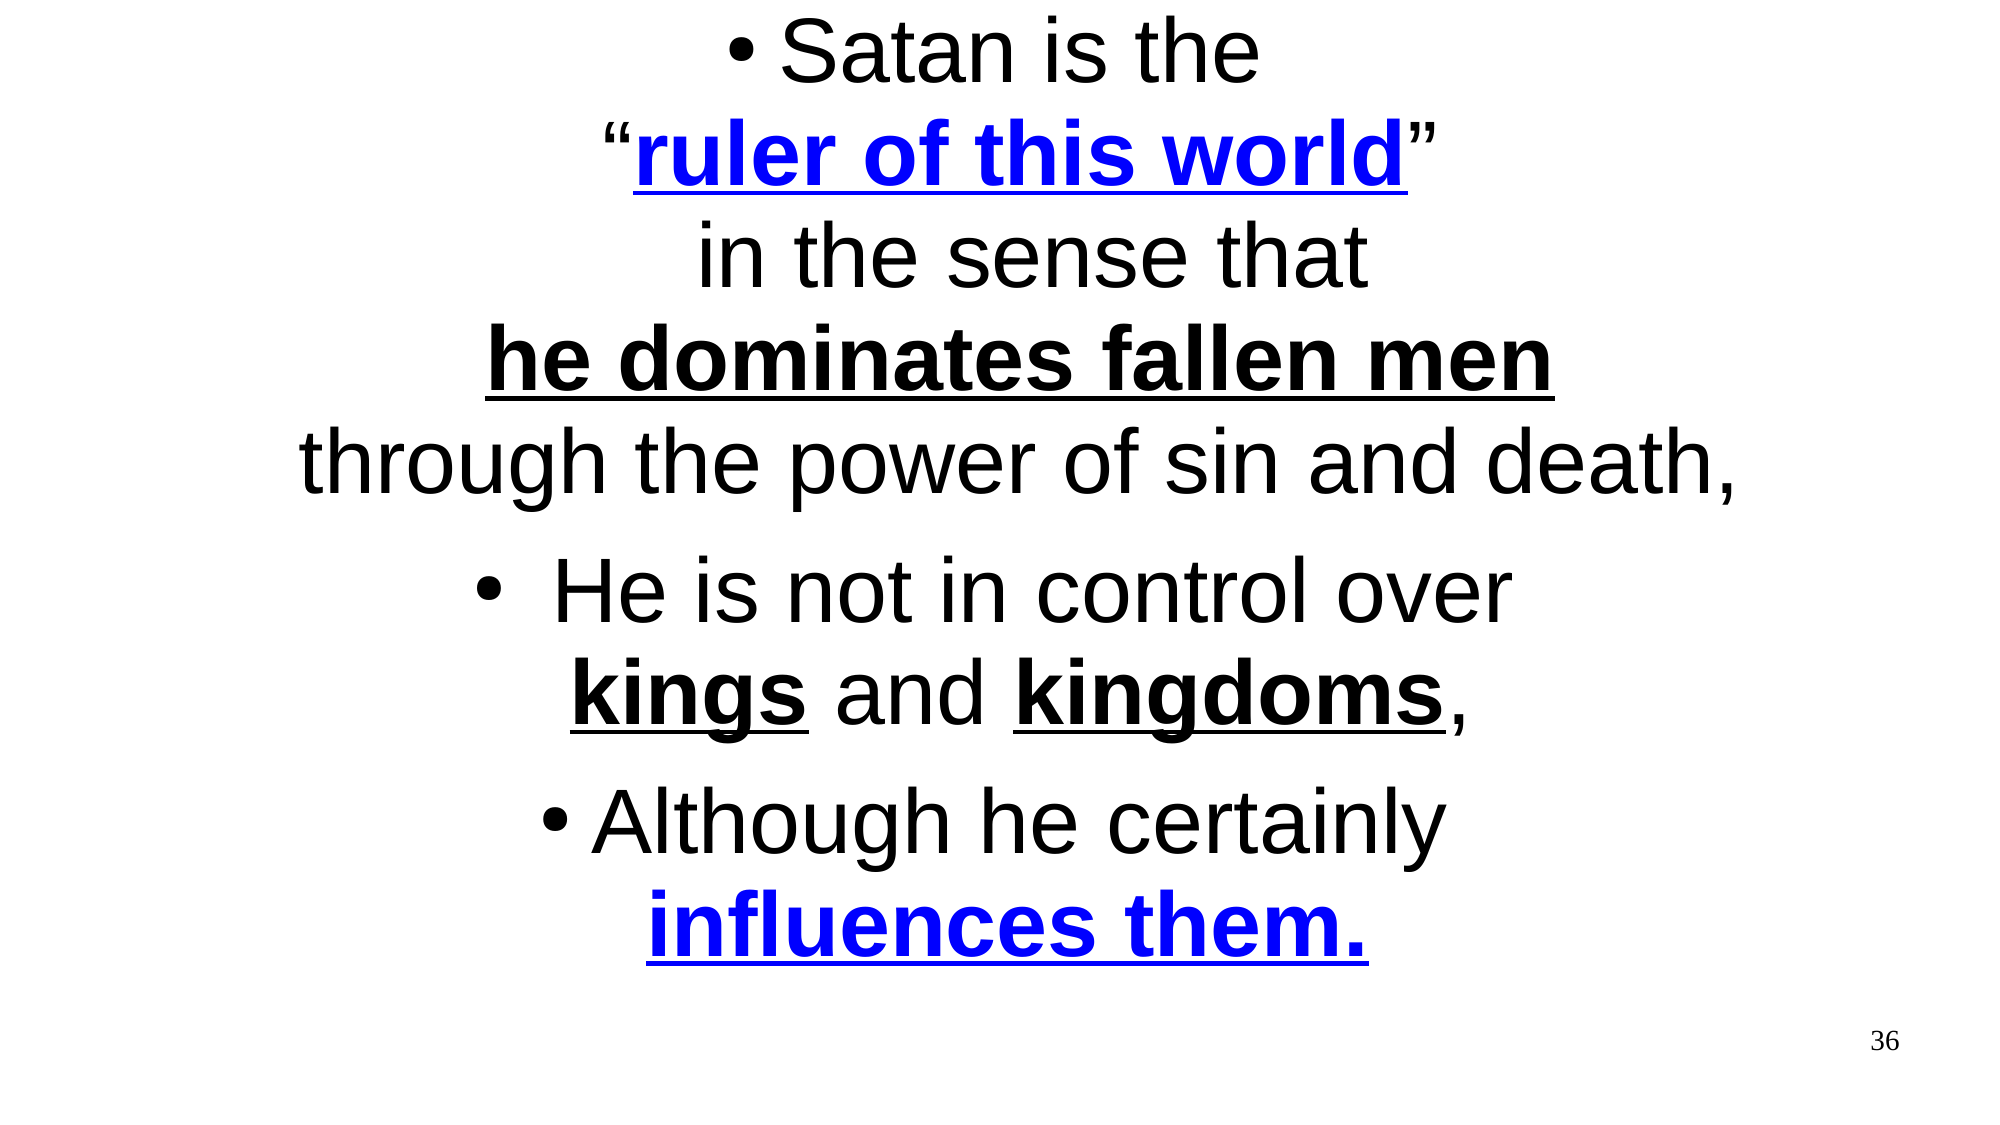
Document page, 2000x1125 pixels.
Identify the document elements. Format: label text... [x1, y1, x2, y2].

list Satan is the “ruler of this world” in the sense that he dominates fallen men through the power of sin and death, He is not in control over kings and kingdoms, Although he certainly influences them. [0, 0, 1996, 1123]
